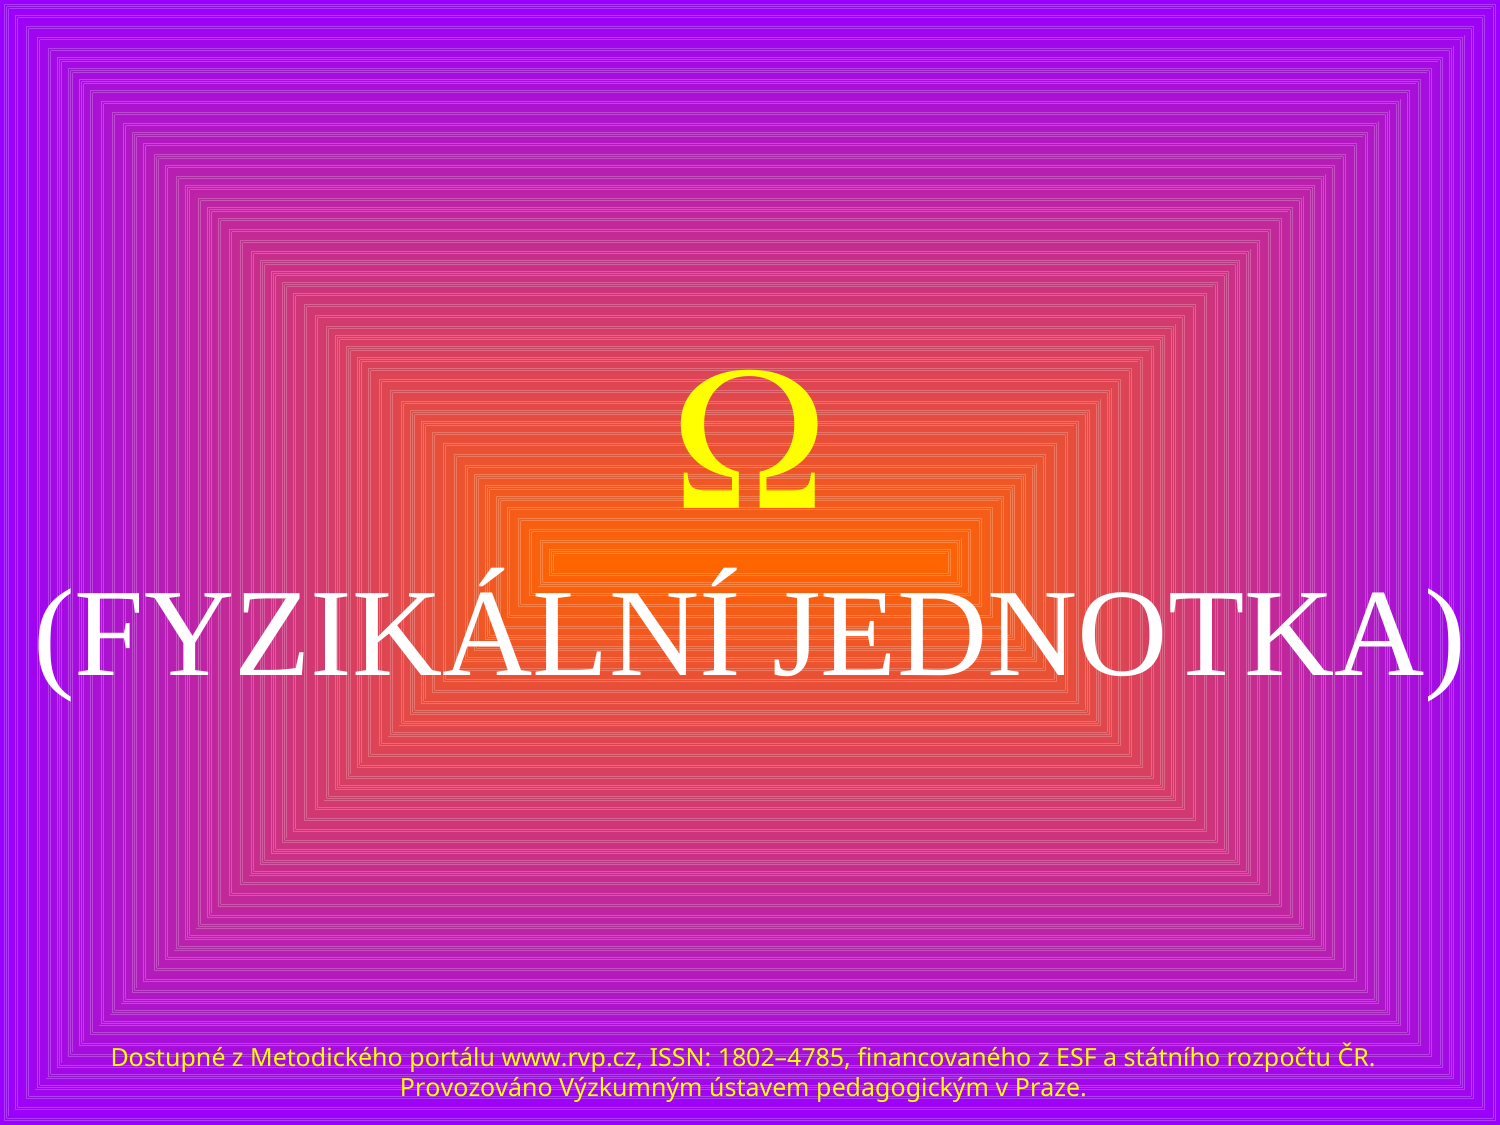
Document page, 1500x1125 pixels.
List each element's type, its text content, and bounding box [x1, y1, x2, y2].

text_box  (FYZIKÁLNÍ JEDNOTKA) [0, 295, 1500, 709]
text_box Dostupné z Metodického portálu www.rvp.cz, ISSN: 1802–4785, financovaného z ESF a státního rozpočtu ČR. Provozováno Výzkumným ústavem pedagogickým v Praze. [35, 1041, 1454, 1102]
